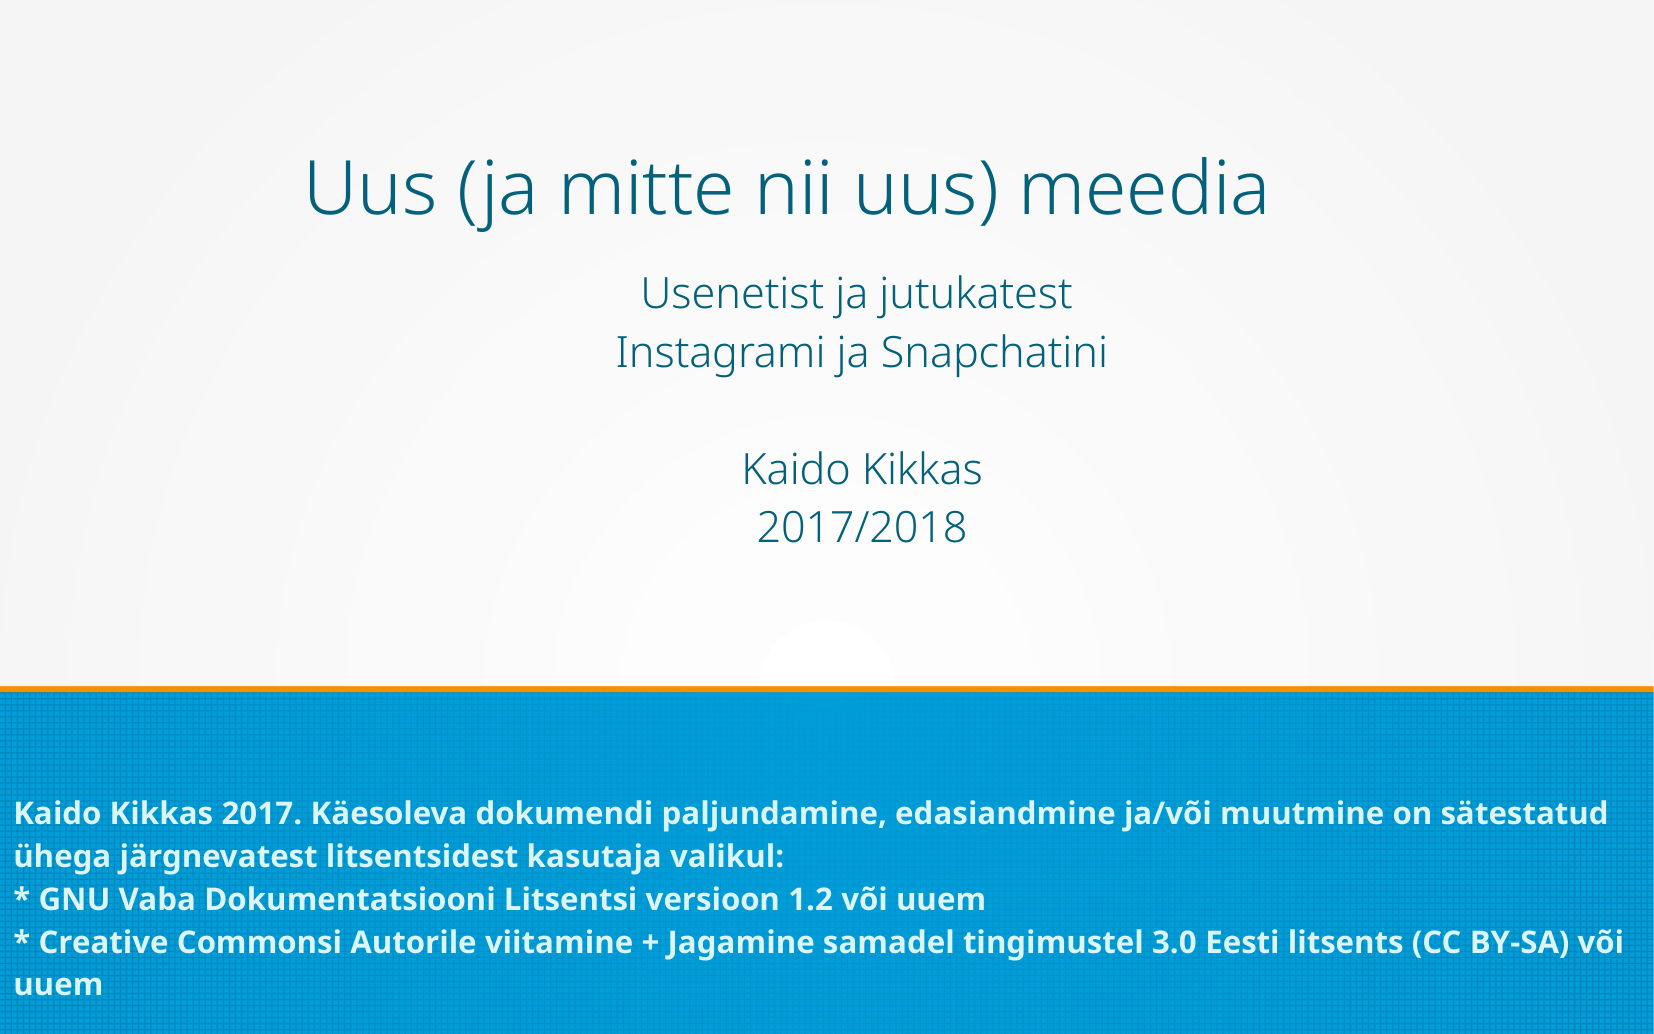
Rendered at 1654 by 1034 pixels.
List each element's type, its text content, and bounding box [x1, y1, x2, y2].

title Usenetist ja jutukatest Instagrami ja Snapchatini Kaido Kikkas 2017/2018 [342, 259, 1382, 556]
title Uus (ja mitte nii uus) meedia [75, 37, 1501, 237]
subtitle Kaido Kikkas 2017. Käesoleva dokumendi paljundamine, edasiandmine ja/või muutmine on sätestatud ühega järgnevatest litsentsidest kasutaja valikul: * GNU Vaba Dokumentatsiooni Litsentsi versioon 1.2 või uuem * Creative Commonsi Autorile viitamine + Jagamine samadel tingimustel 3.0 Eesti litsents (CC BY-SA) või uuem [13, 791, 1630, 1004]
picture [0, 0, 1654, 692]
